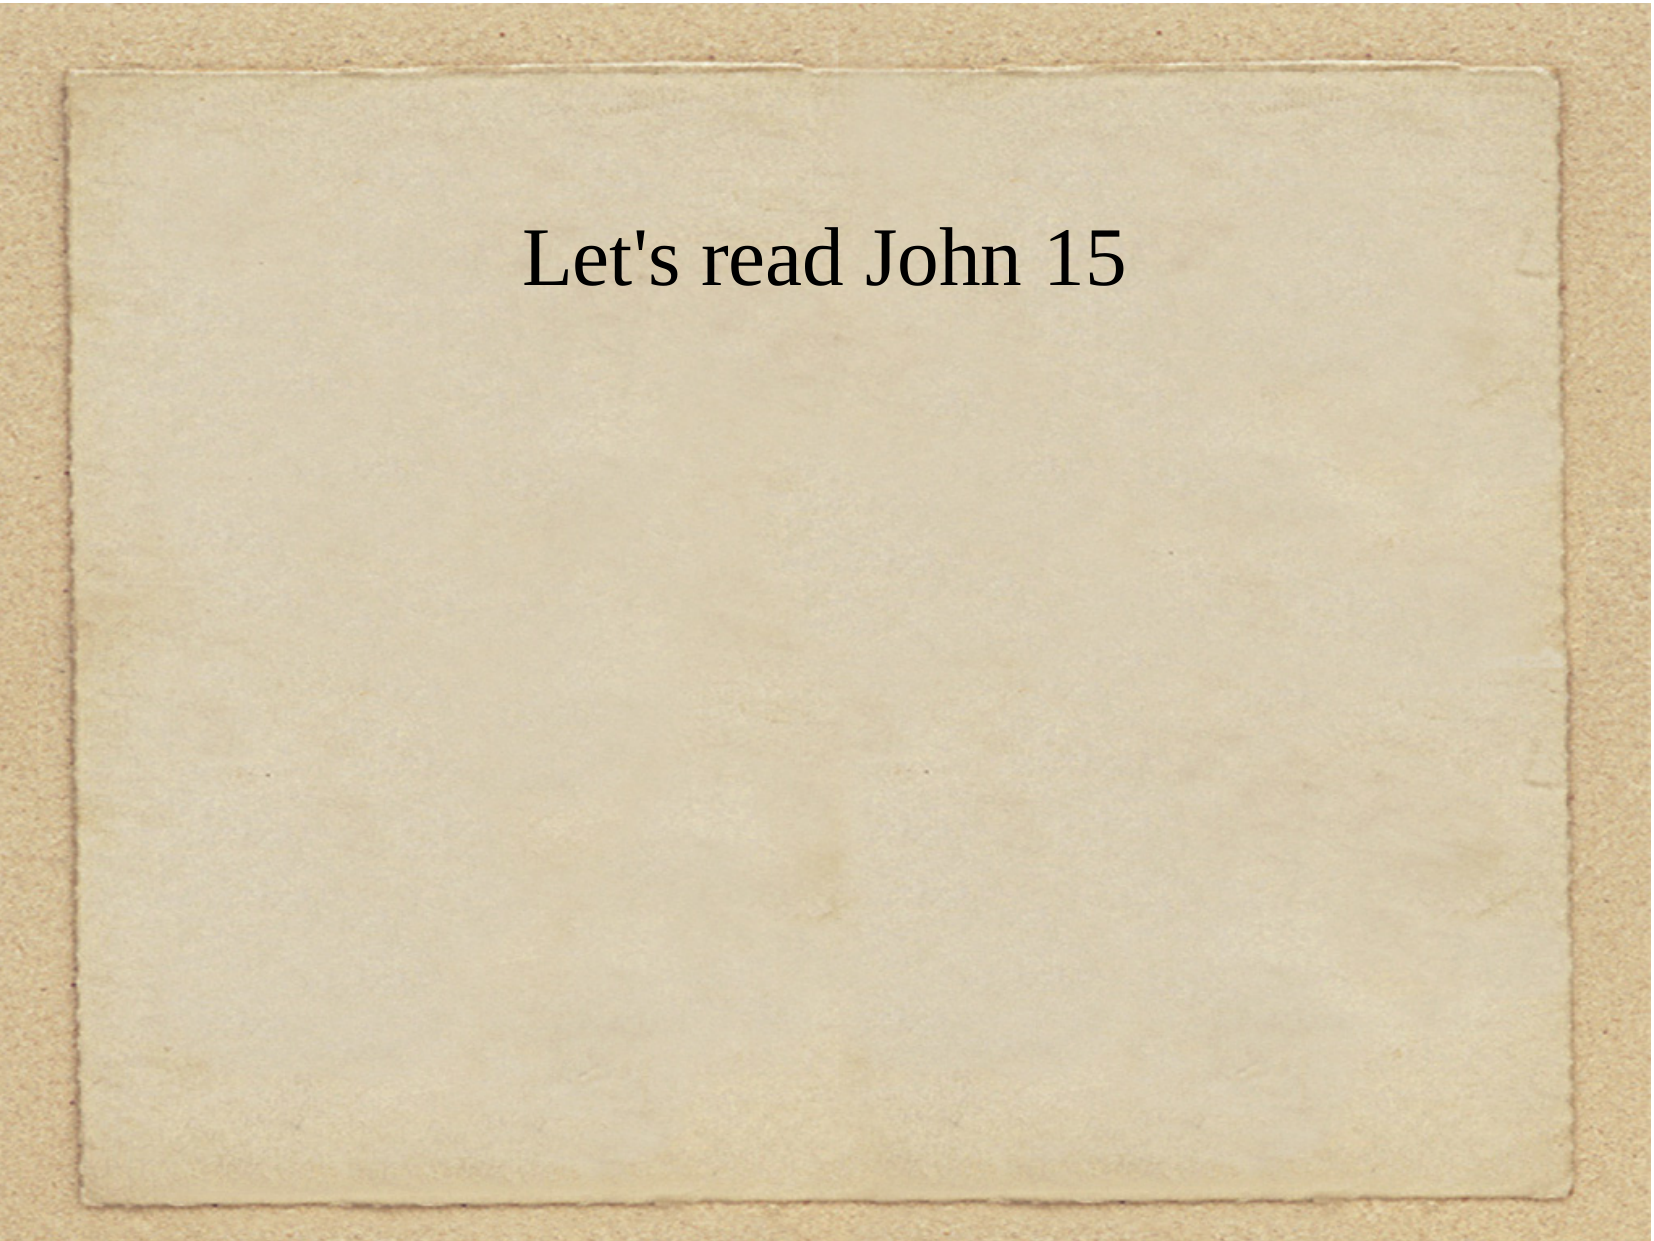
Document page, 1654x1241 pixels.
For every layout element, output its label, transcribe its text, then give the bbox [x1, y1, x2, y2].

picture [0, 3, 1651, 1241]
text_box Let's read John 15 [75, 65, 1576, 1191]
